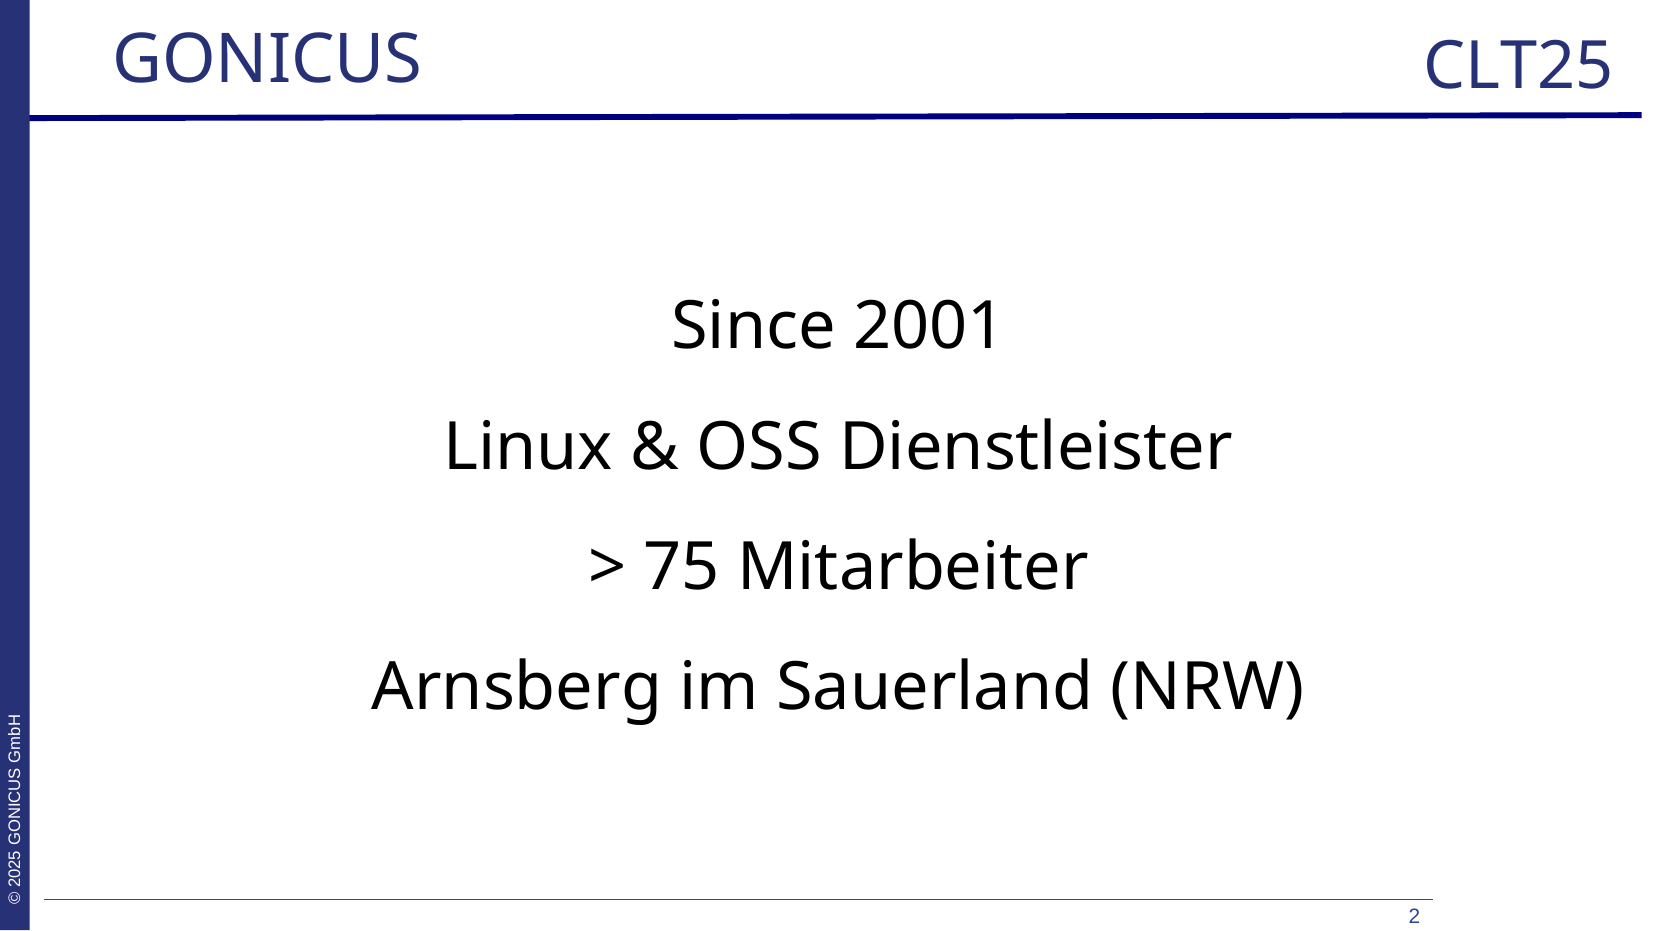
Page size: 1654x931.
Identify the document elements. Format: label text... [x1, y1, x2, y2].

title GONICUS [112, 0, 1525, 134]
list Since 2001 Linux & OSS Dienstleister > 75 Mitarbeiter Arnsberg im Sauerland (NRW) [88, 155, 1590, 852]
